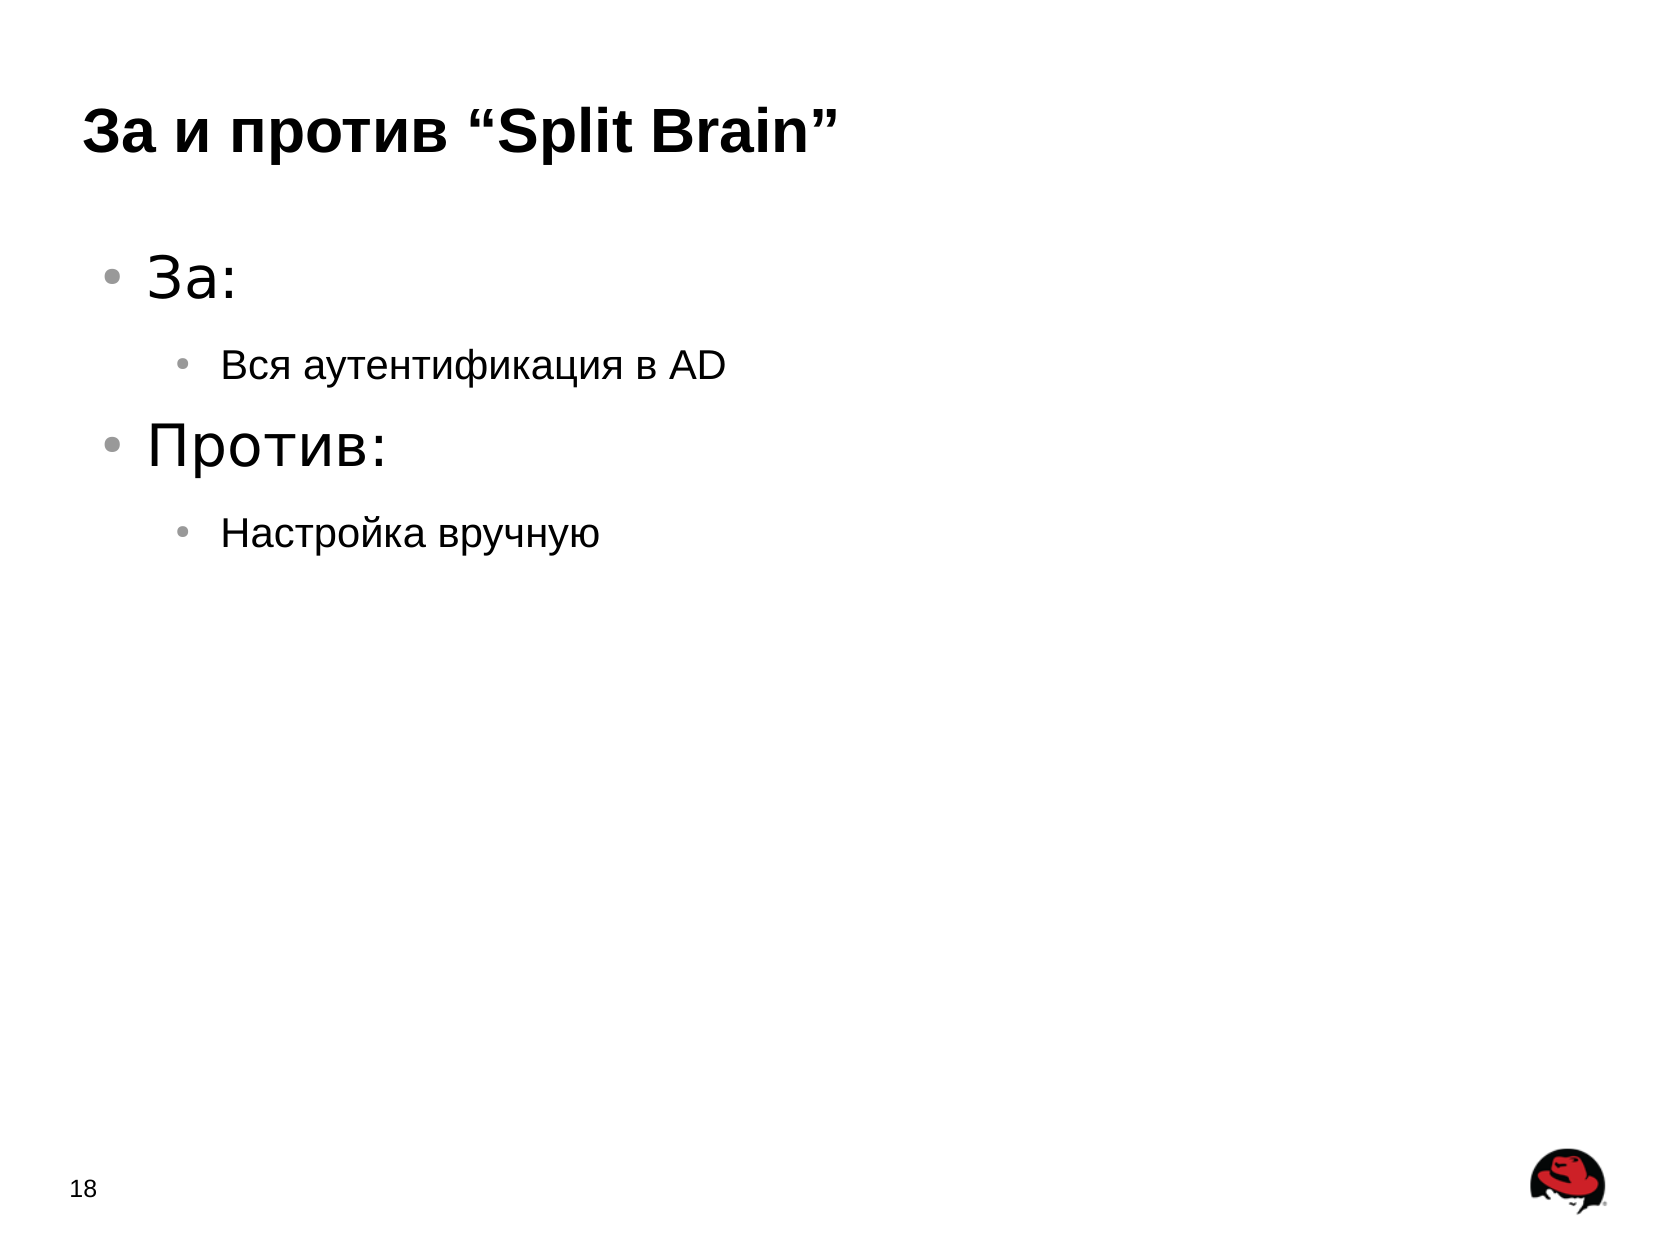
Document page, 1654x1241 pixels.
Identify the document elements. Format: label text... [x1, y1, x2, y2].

picture [1529, 1146, 1613, 1224]
list За: Вся аутентификация в AD Против: Настройка вручную [86, 244, 1576, 1039]
title За и против “Split Brain” [82, 37, 1571, 226]
